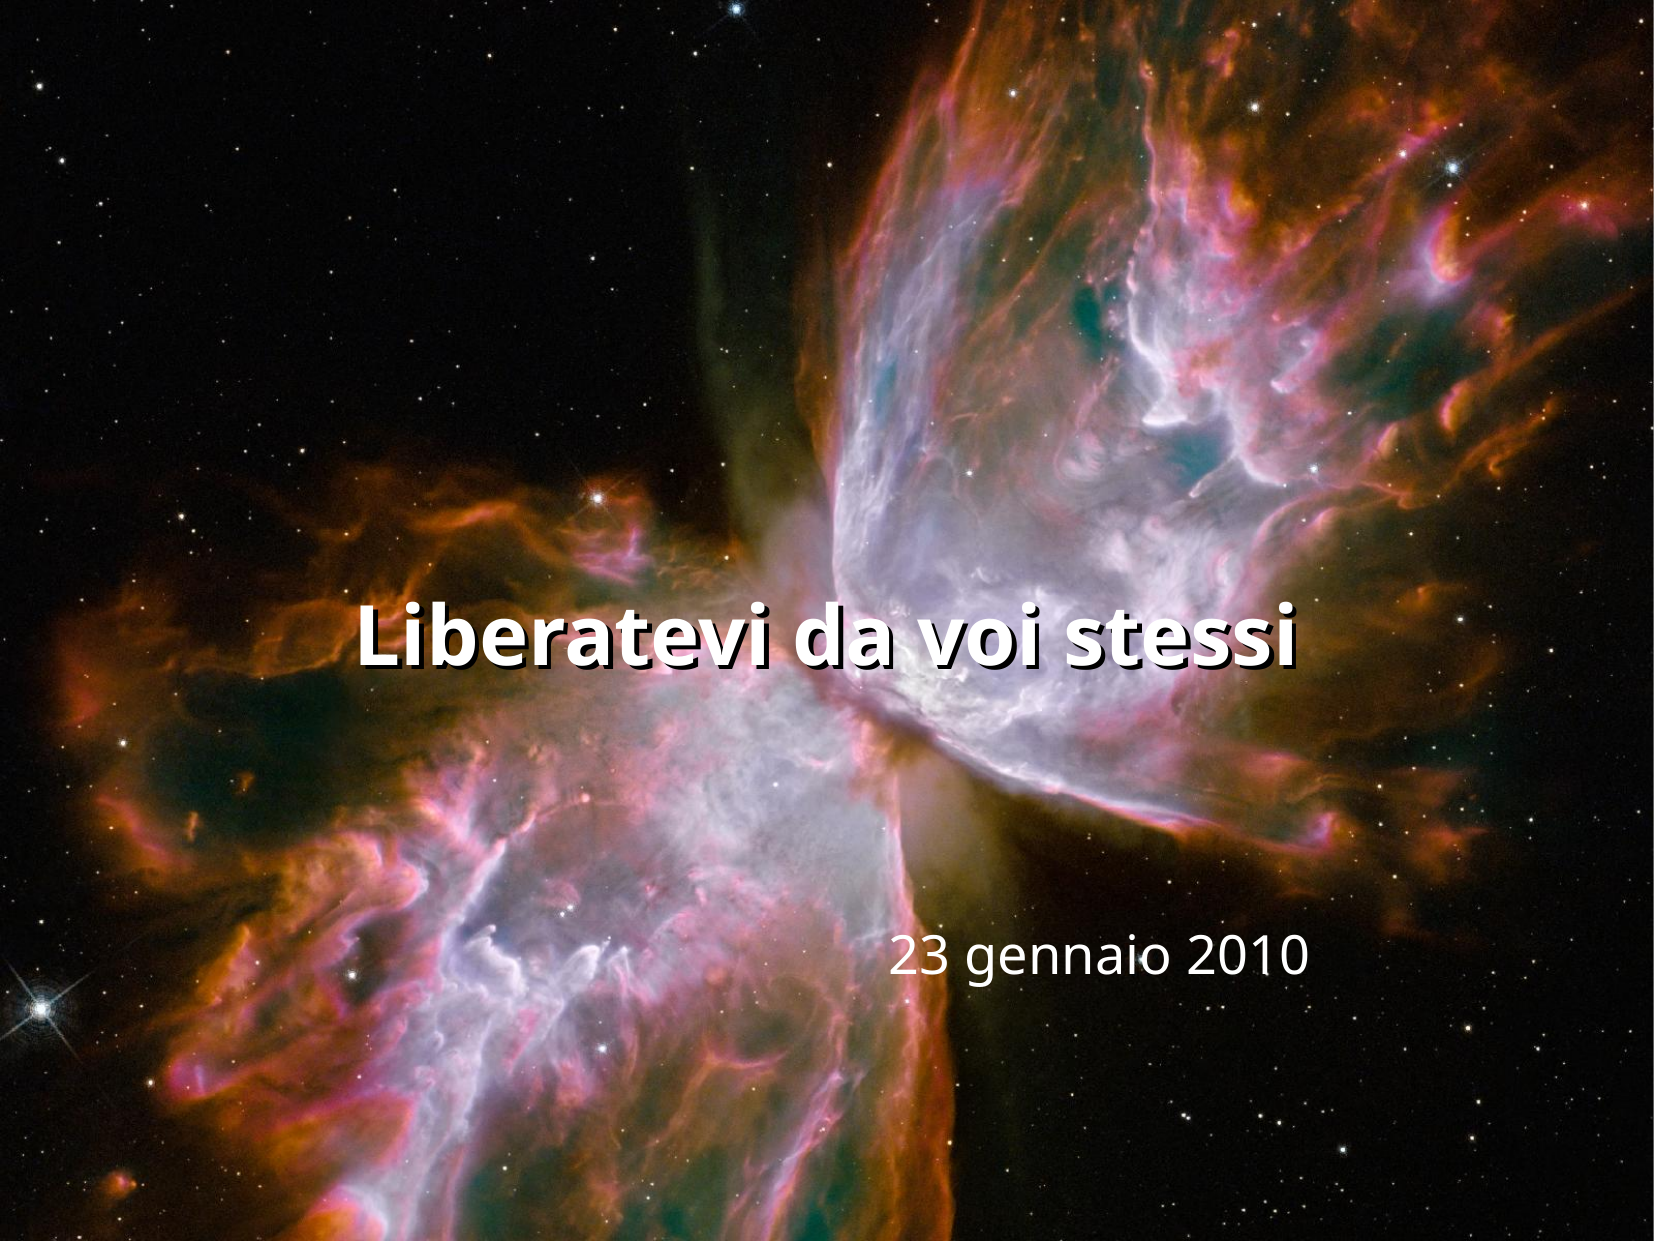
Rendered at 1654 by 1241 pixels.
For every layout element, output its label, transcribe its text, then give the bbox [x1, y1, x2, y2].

title Liberatevi da voi stessi 23 gennaio 2010 [29, 593, 1625, 980]
picture [0, 0, 1654, 1241]
